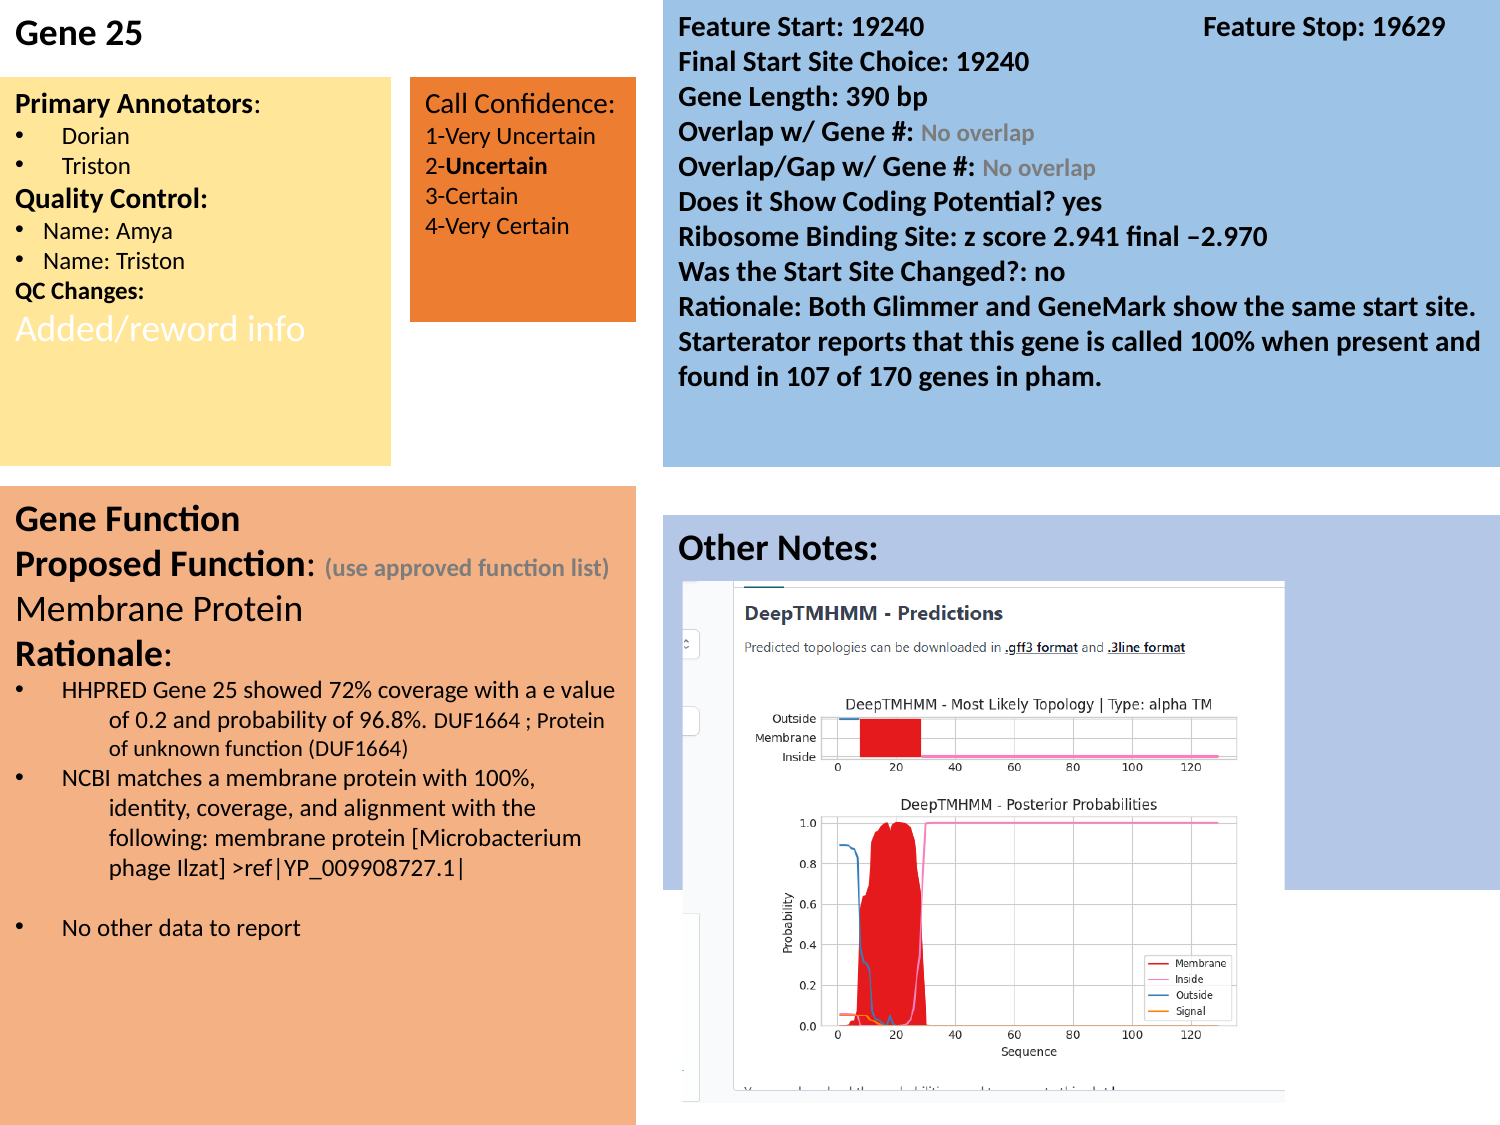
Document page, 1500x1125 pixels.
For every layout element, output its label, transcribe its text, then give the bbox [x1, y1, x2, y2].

text_box Other Notes: [663, 515, 1500, 890]
text_box Feature Start: 19240 Feature Stop: 19629 Final Start Site Choice: 19240 Gene Length: 390 bp Overlap w/ Gene #: No overlap Overlap/Gap w/ Gene #: No overlap Does it Show Coding Potential? yes Ribosome Binding Site: z score 2.941 final –2.970 Was the Start Site Changed?: no Rationale: Both Glimmer and GeneMark show the same start site. Starterator reports that this gene is called 100% when present and found in 107 of 170 genes in pham. [663, 0, 1500, 467]
text_box Primary Annotators: Dorian Triston Quality Control: Name: Amya Name: Triston QC Changes: Added/reword info [0, 77, 391, 466]
text_box Gene Function Proposed Function: (use approved function list) Membrane Protein Rationale: HHPRED Gene 25 showed 72% coverage with a e value of 0.2 and probability of 96.8%. DUF1664 ; Protein of unknown function (DUF1664) NCBI matches a membrane protein with 100%, identity, coverage, and alignment with the following: membrane protein [Microbacterium phage Ilzat] >ref|YP_009908727.1| No other data to report [0, 486, 636, 1125]
picture [682, 581, 1285, 1103]
text_box Gene 25 [0, 0, 160, 61]
text_box Call Confidence: 1-Very Uncertain 2-Uncertain 3-Certain 4-Very Certain [410, 77, 636, 322]
